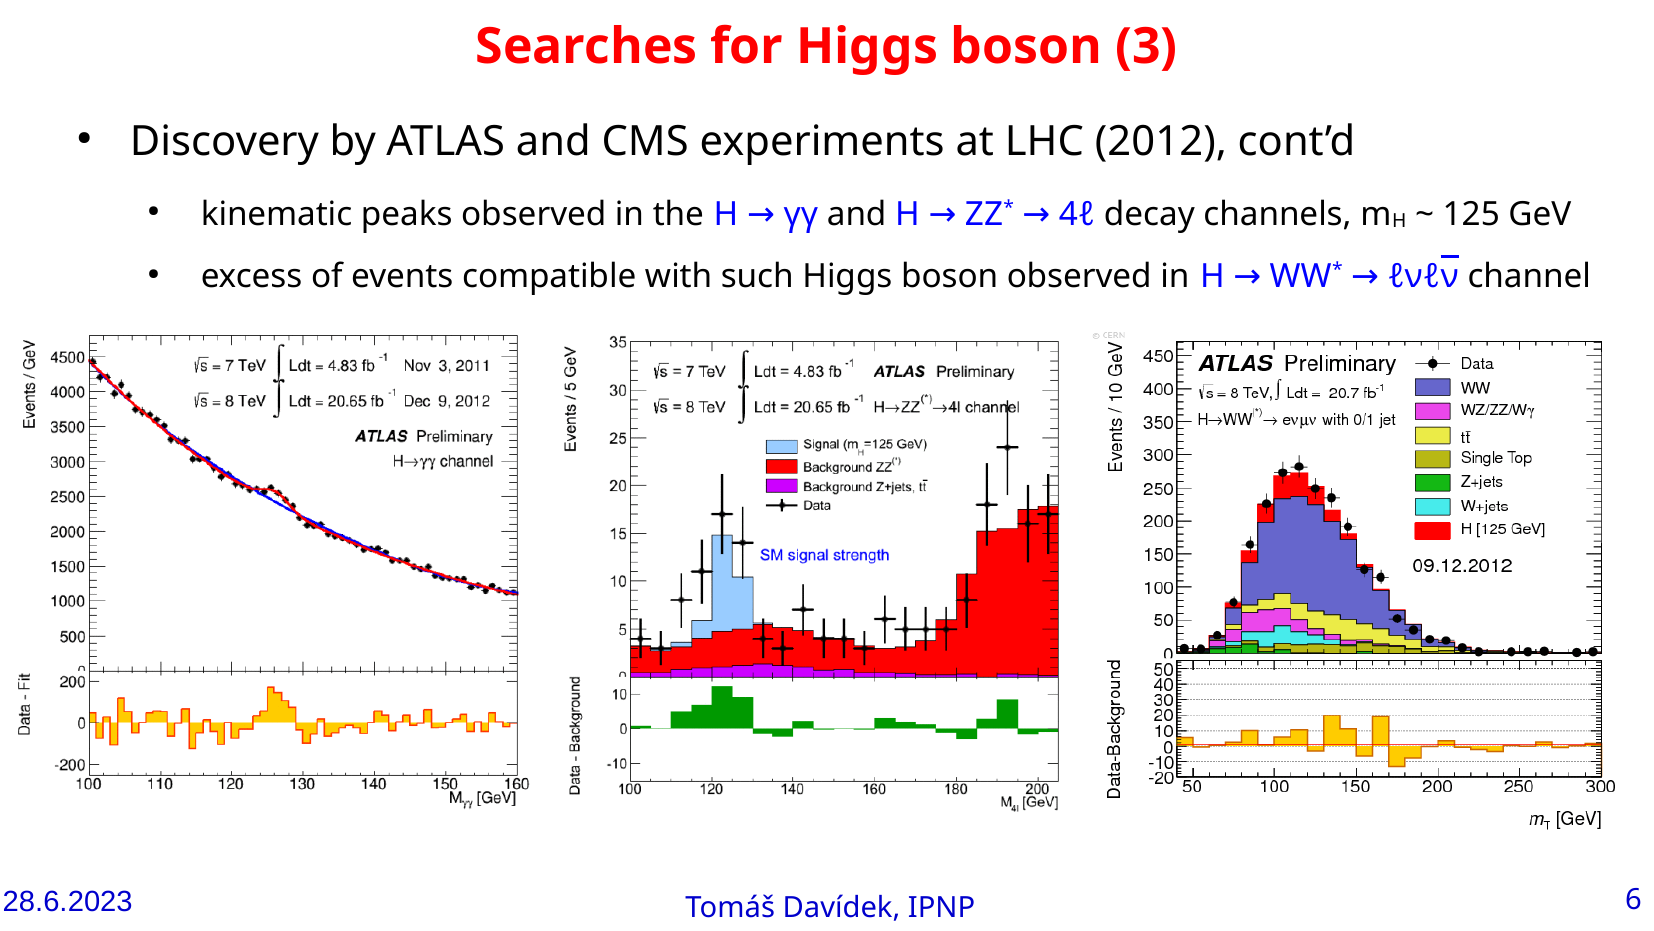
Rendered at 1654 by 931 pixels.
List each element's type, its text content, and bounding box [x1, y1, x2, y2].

title Searches for Higgs boson (3) [82, 0, 1571, 89]
picture [1092, 318, 1618, 844]
list Discovery by ATLAS and CMS experiments at LHC (2012), cont’d kinematic peaks observed in the H → γγ and H → ZZ* → 4ℓ decay channels, mH ~ 125 GeV excess of events compatible with such Higgs boson observed in H → WW* → ℓνℓν channel [59, 110, 1625, 651]
picture [2, 318, 1085, 850]
